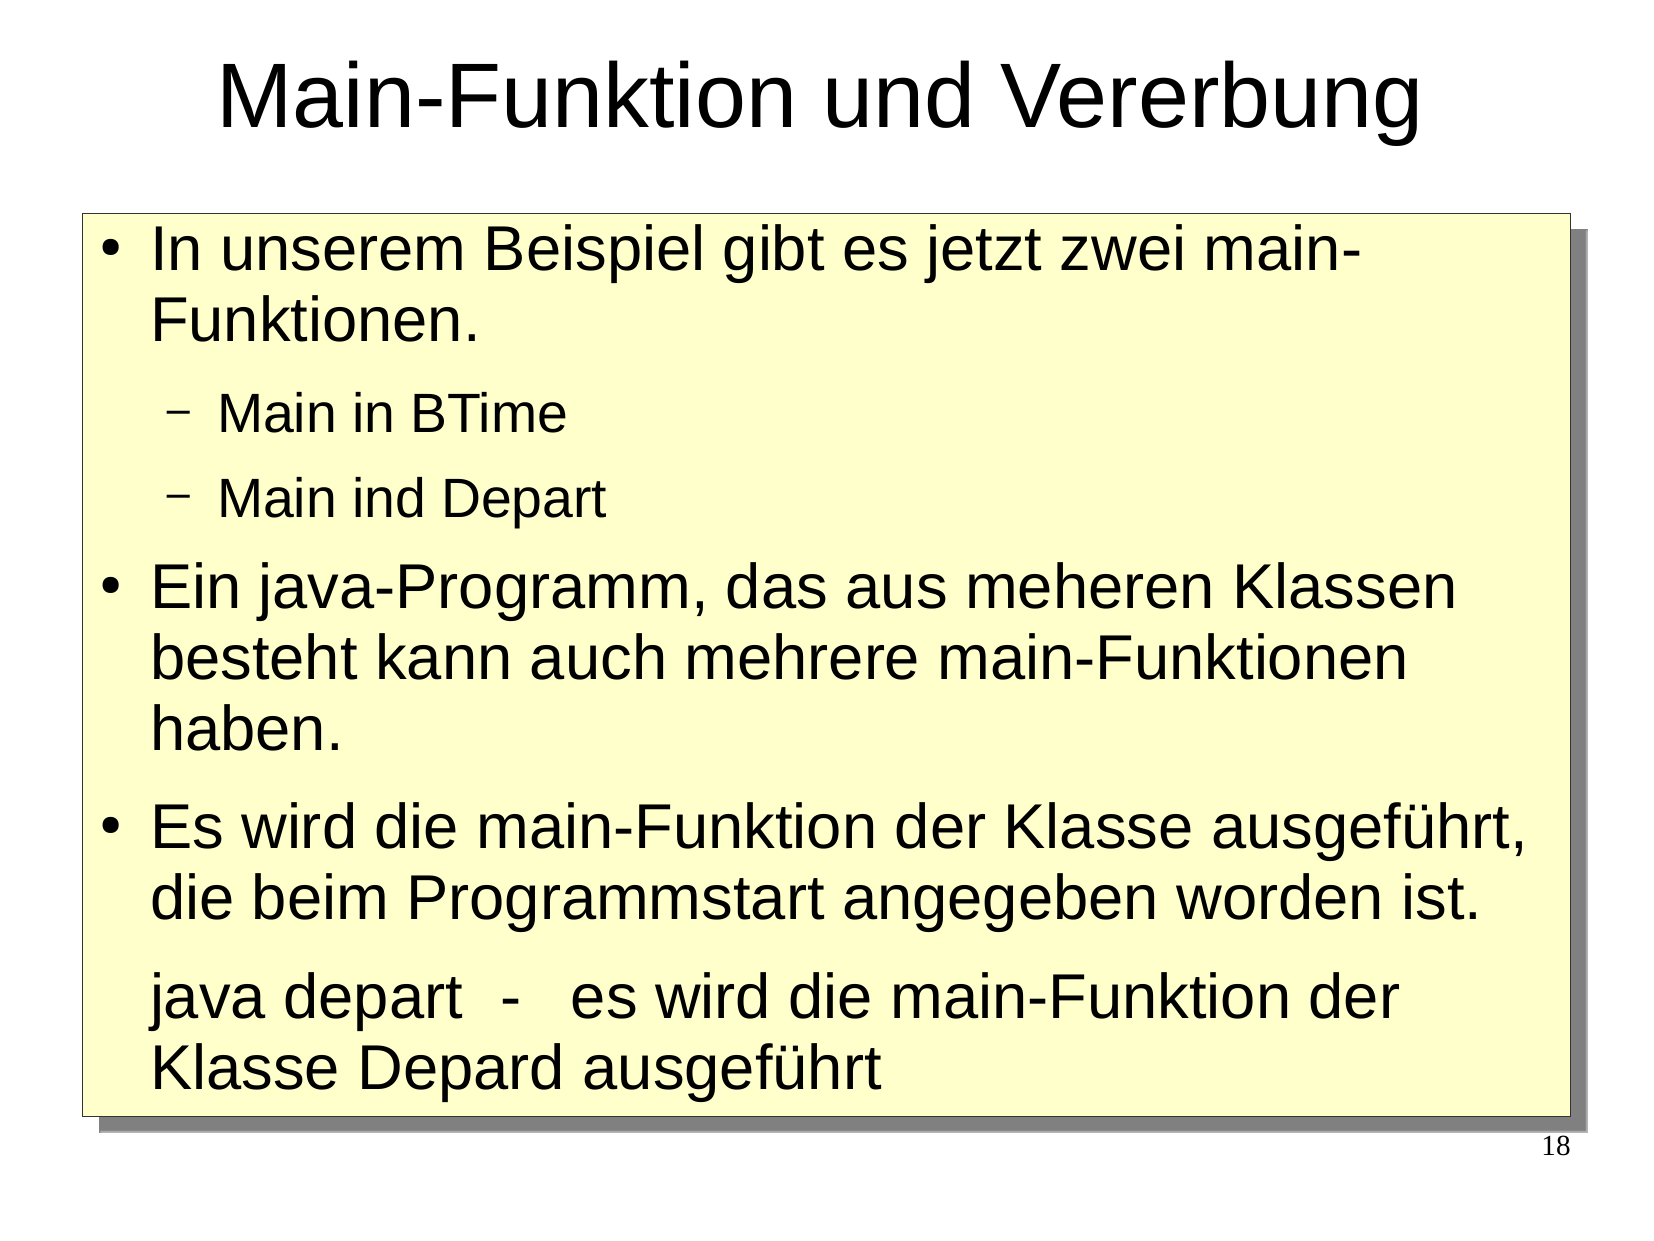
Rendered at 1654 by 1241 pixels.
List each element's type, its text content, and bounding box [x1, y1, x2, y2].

title Main-Funktion und Vererbung [82, 44, 1560, 147]
list In unserem Beispiel gibt es jetzt zwei main-Funktionen. Main in BTime Main ind Depart Ein java-Programm, das aus meheren Klassen besteht kann auch mehrere main-Funktionen haben. Es wird die main-Funktion der Klasse ausgeführt, die beim Programmstart angegeben worden ist. java depart - es wird die main-Funktion der Klasse Depard ausgeführt [82, 213, 1571, 1117]
